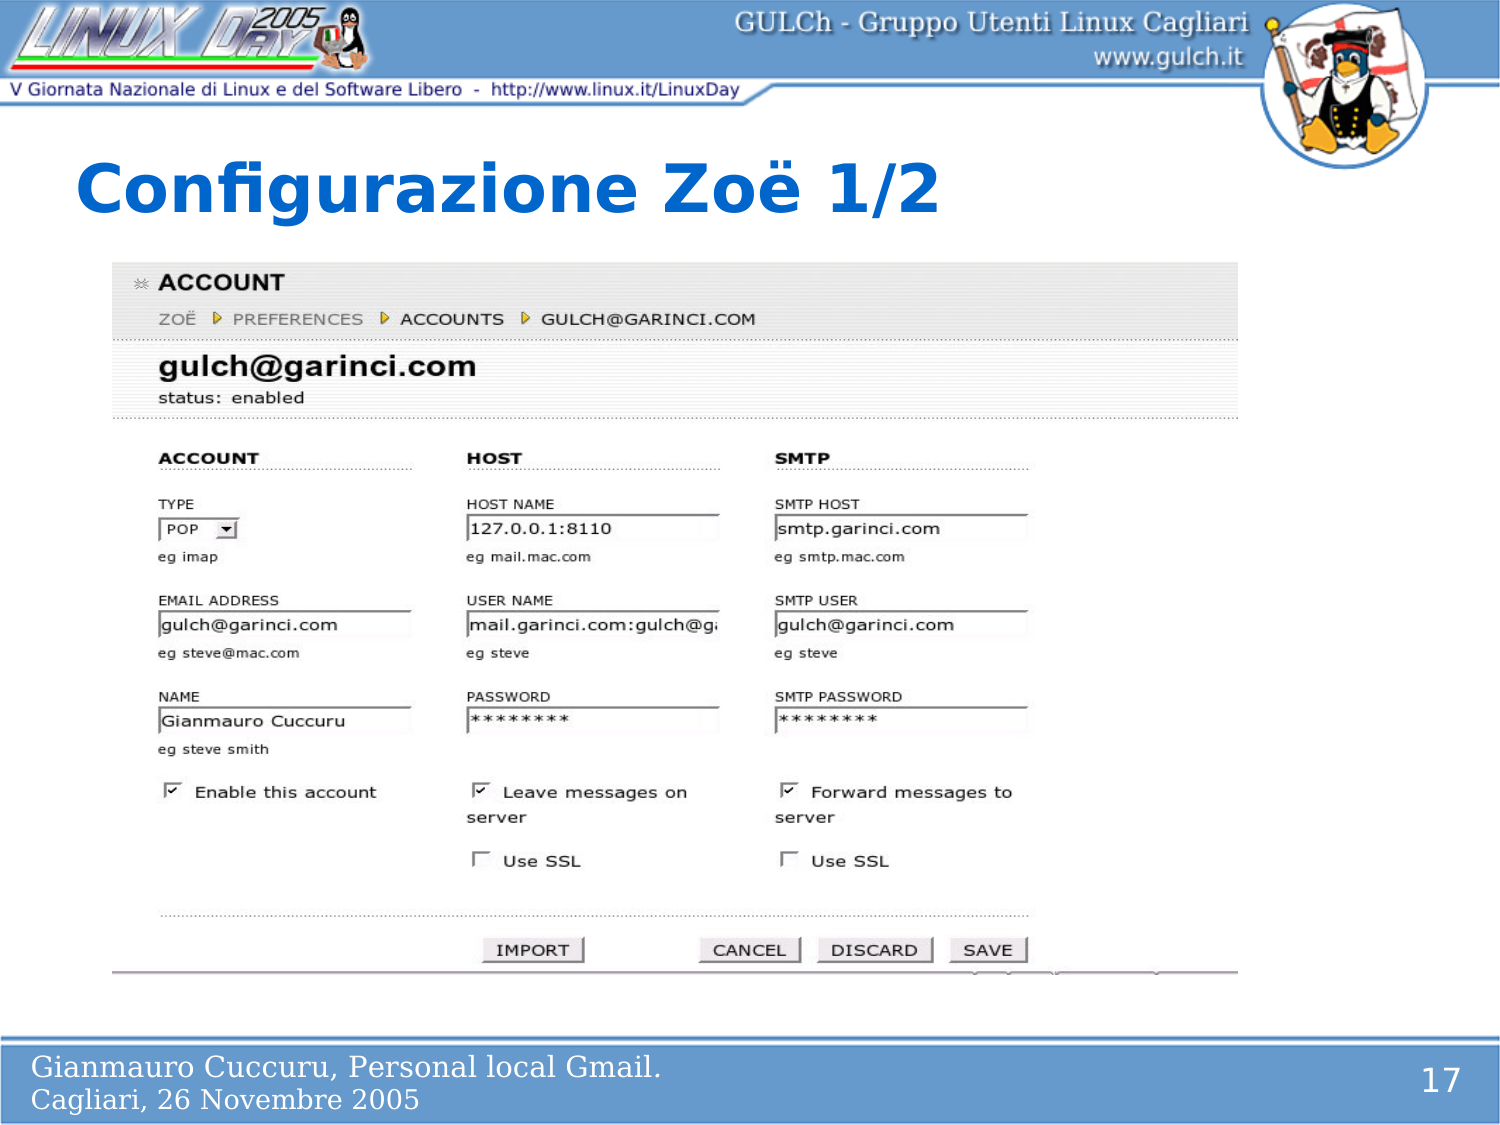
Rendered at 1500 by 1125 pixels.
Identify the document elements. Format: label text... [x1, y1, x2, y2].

text_box Configurazione Zoë 1/2 [75, 149, 948, 228]
picture [0, 0, 1500, 1125]
